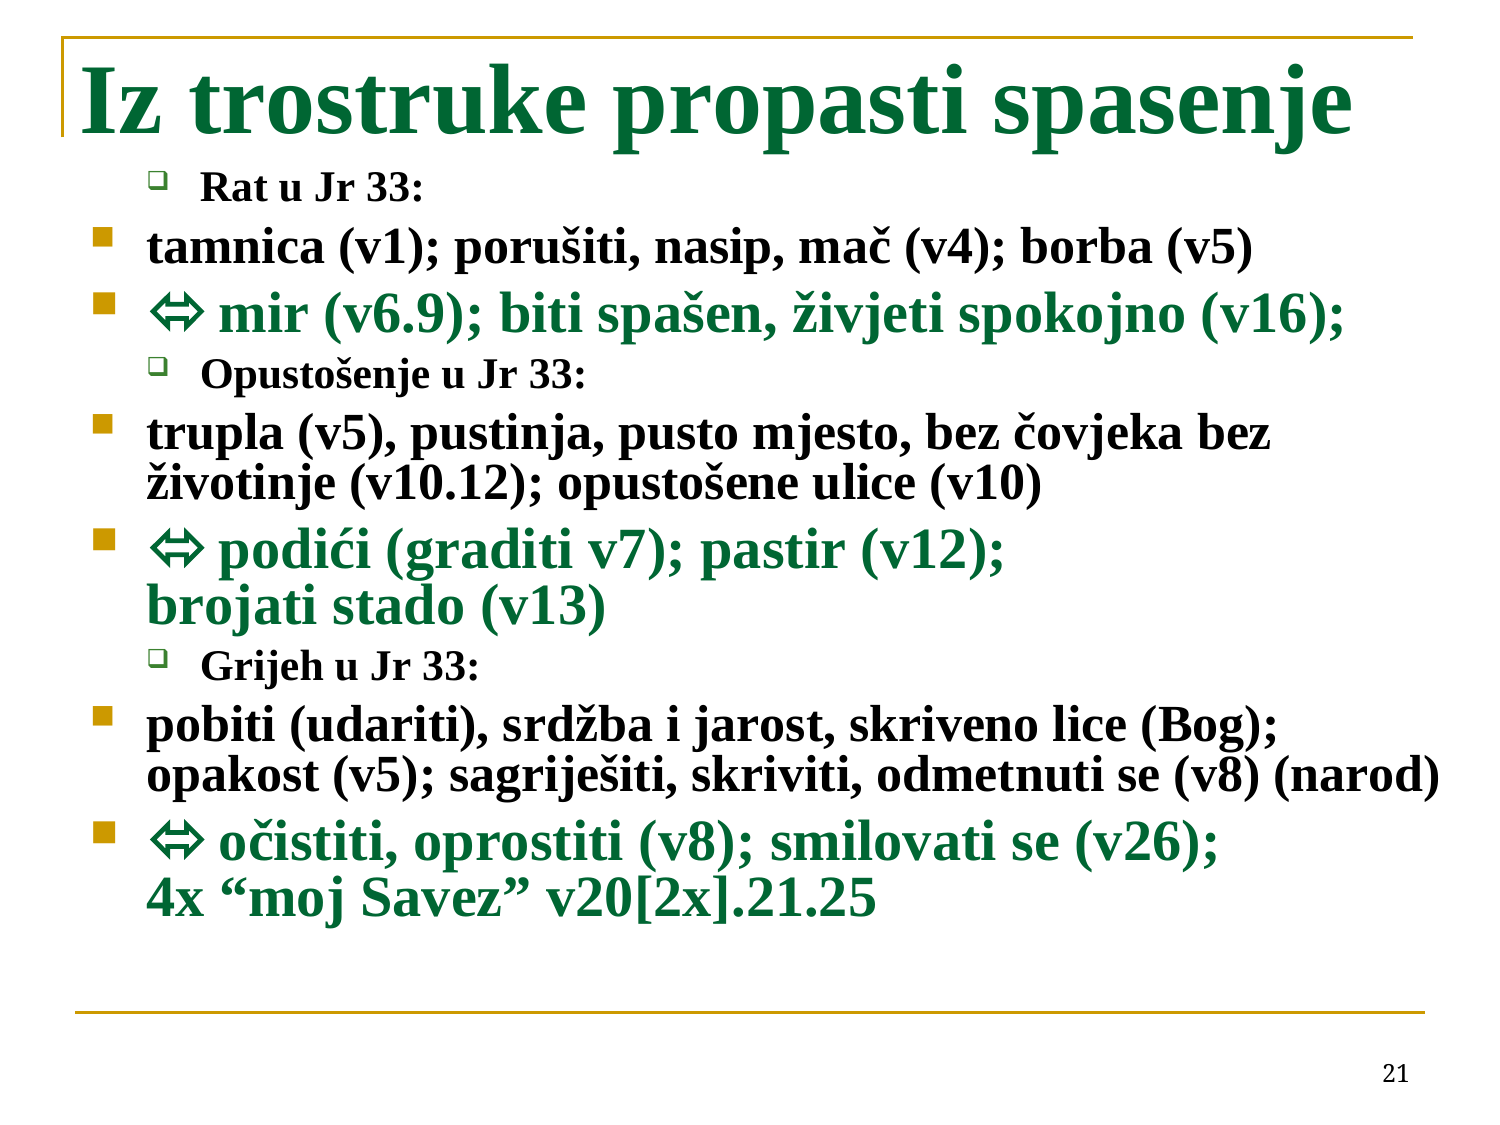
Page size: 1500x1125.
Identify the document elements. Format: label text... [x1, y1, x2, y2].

list Rat u Jr 33: tamnica (v1); porušiti, nasip, mač (v4); borba (v5)  mir (v6.9); biti spašen, živjeti spokojno (v16); Opustošenje u Jr 33: trupla (v5), pustinja, pusto mjesto, bez čovjeka bez životinje (v10.12); opustošene ulice (v10)  podići (graditi v7); pastir (v12); brojati stado (v13) Grijeh u Jr 33: pobiti (udariti), srdžba i jarost, skriveno lice (Bog); opakost (v5); sagriješiti, skriviti, odmetnuti se (v8) (narod)  očistiti, oprostiti (v8); smilovati se (v26); 4x “moj Savez” v20[2x].21.25 [74, 160, 1459, 1012]
title Iz trostruke propasti spasenje [64, 26, 1415, 126]
text_box <number> [1074, 1024, 1426, 1100]
